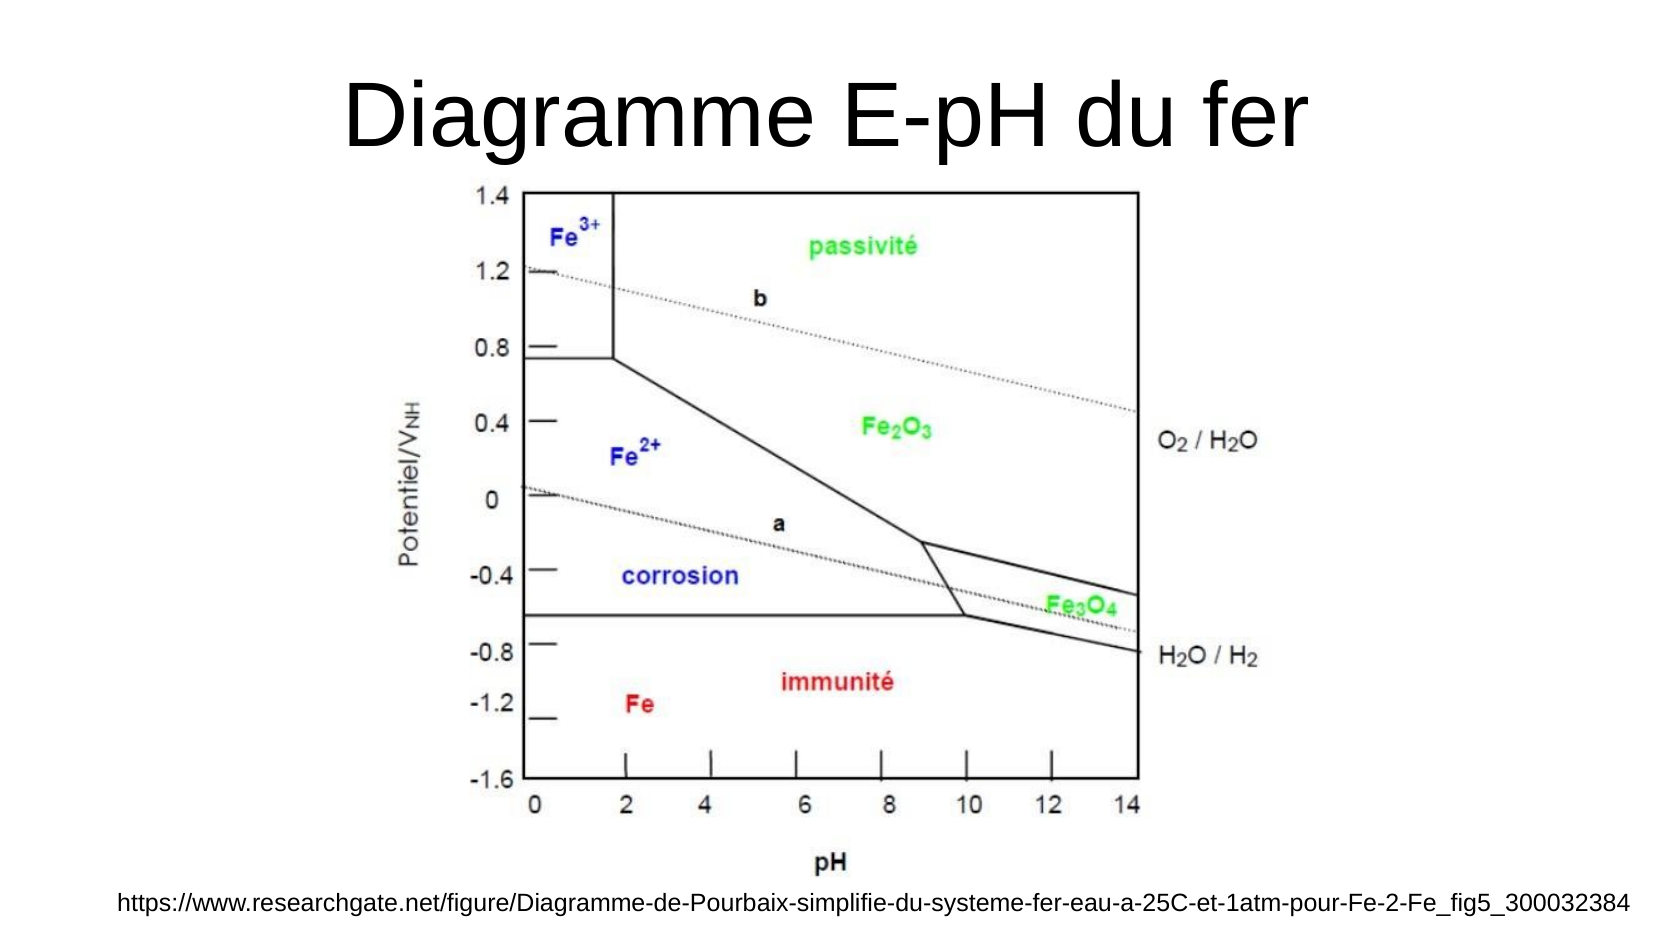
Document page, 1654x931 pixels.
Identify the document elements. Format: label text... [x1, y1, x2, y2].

title Diagramme E-pH du fer [82, 37, 1571, 193]
picture [330, 177, 1276, 881]
text_box https://www.researchgate.net/figure/Diagramme-de-Pourbaix-simplifie-du-systeme-fer-eau-a-25C-et-1atm-pour-Fe-2-Fe_fig5_300032384 [102, 881, 1654, 931]
